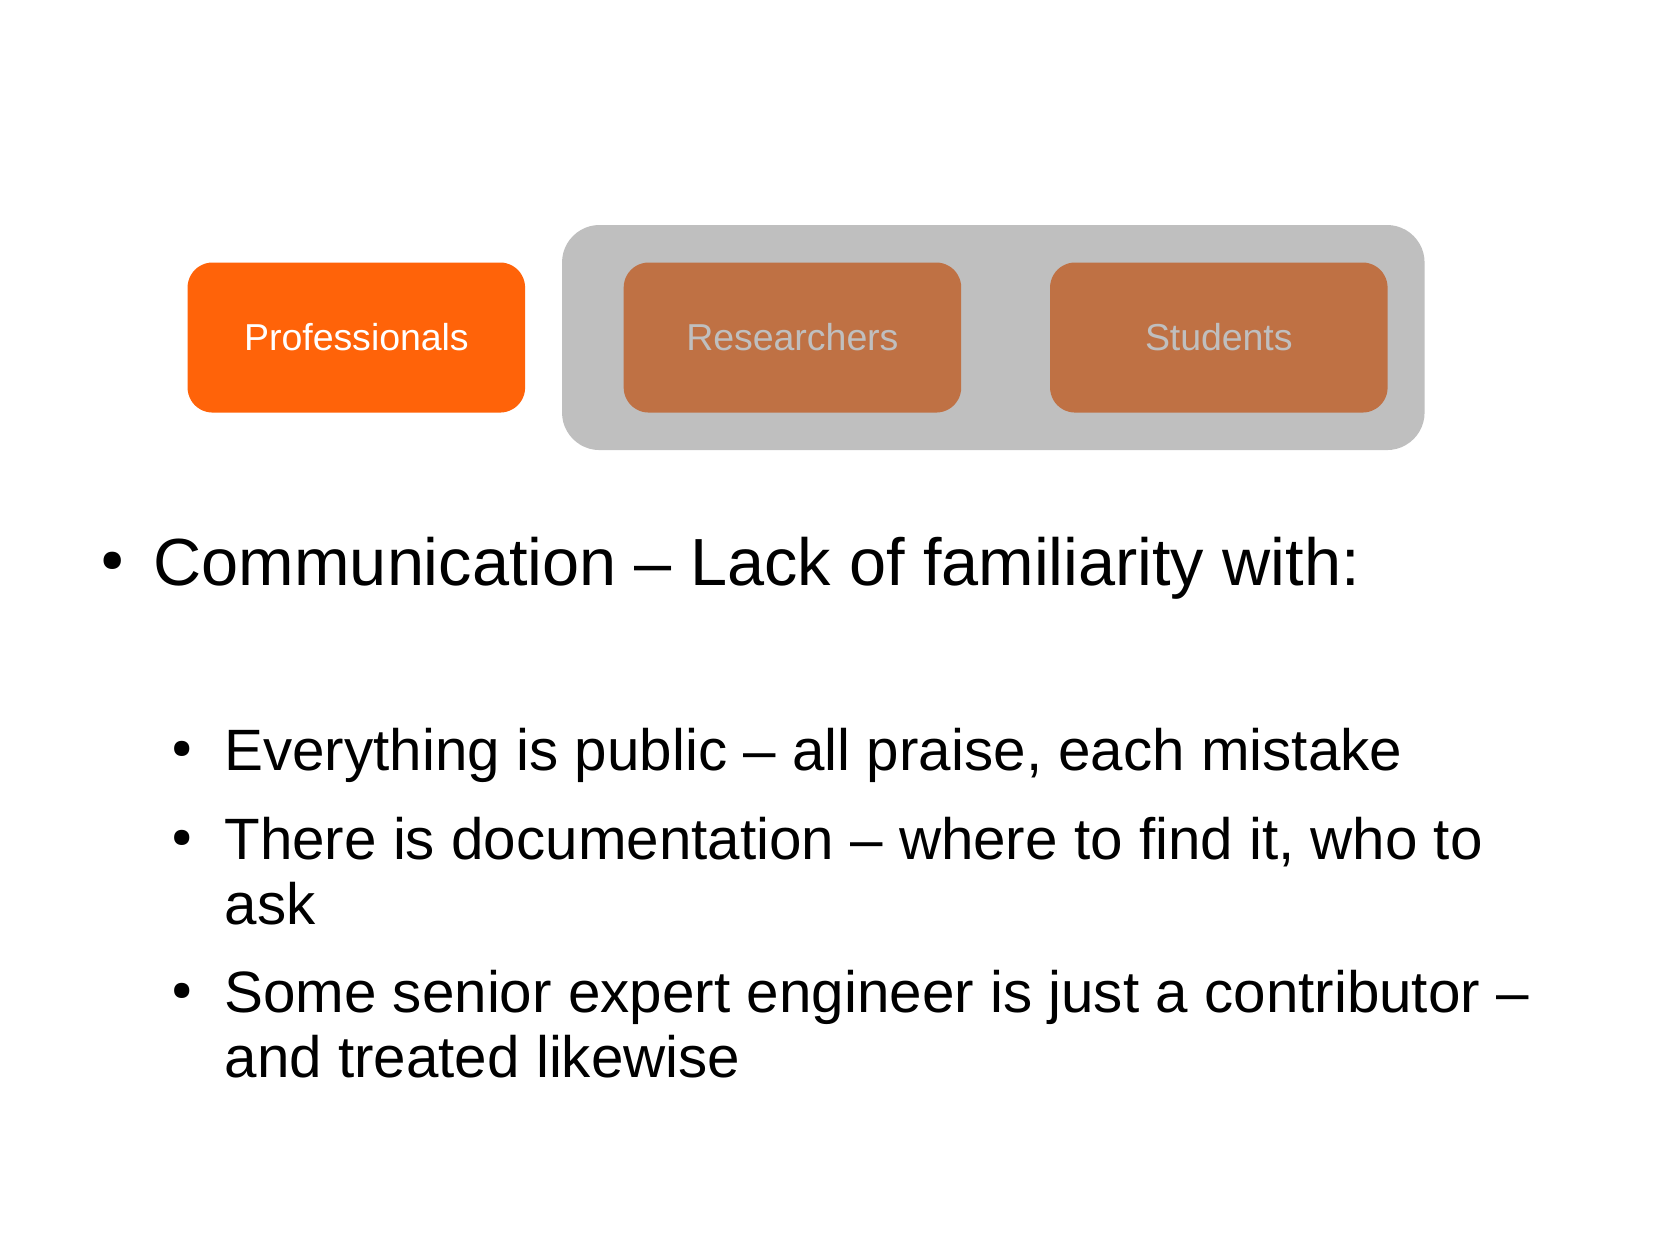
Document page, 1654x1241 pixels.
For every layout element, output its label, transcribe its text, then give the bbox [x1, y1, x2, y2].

text_box [562, 225, 1425, 451]
text_box Professionals [187, 262, 526, 413]
list Communication – Lack of familiarity with: Everything is public – all praise, each mistake There is documentation – where to find it, who to ask Some senior expert engineer is just a contributor – and treated likewise [82, 525, 1571, 1109]
